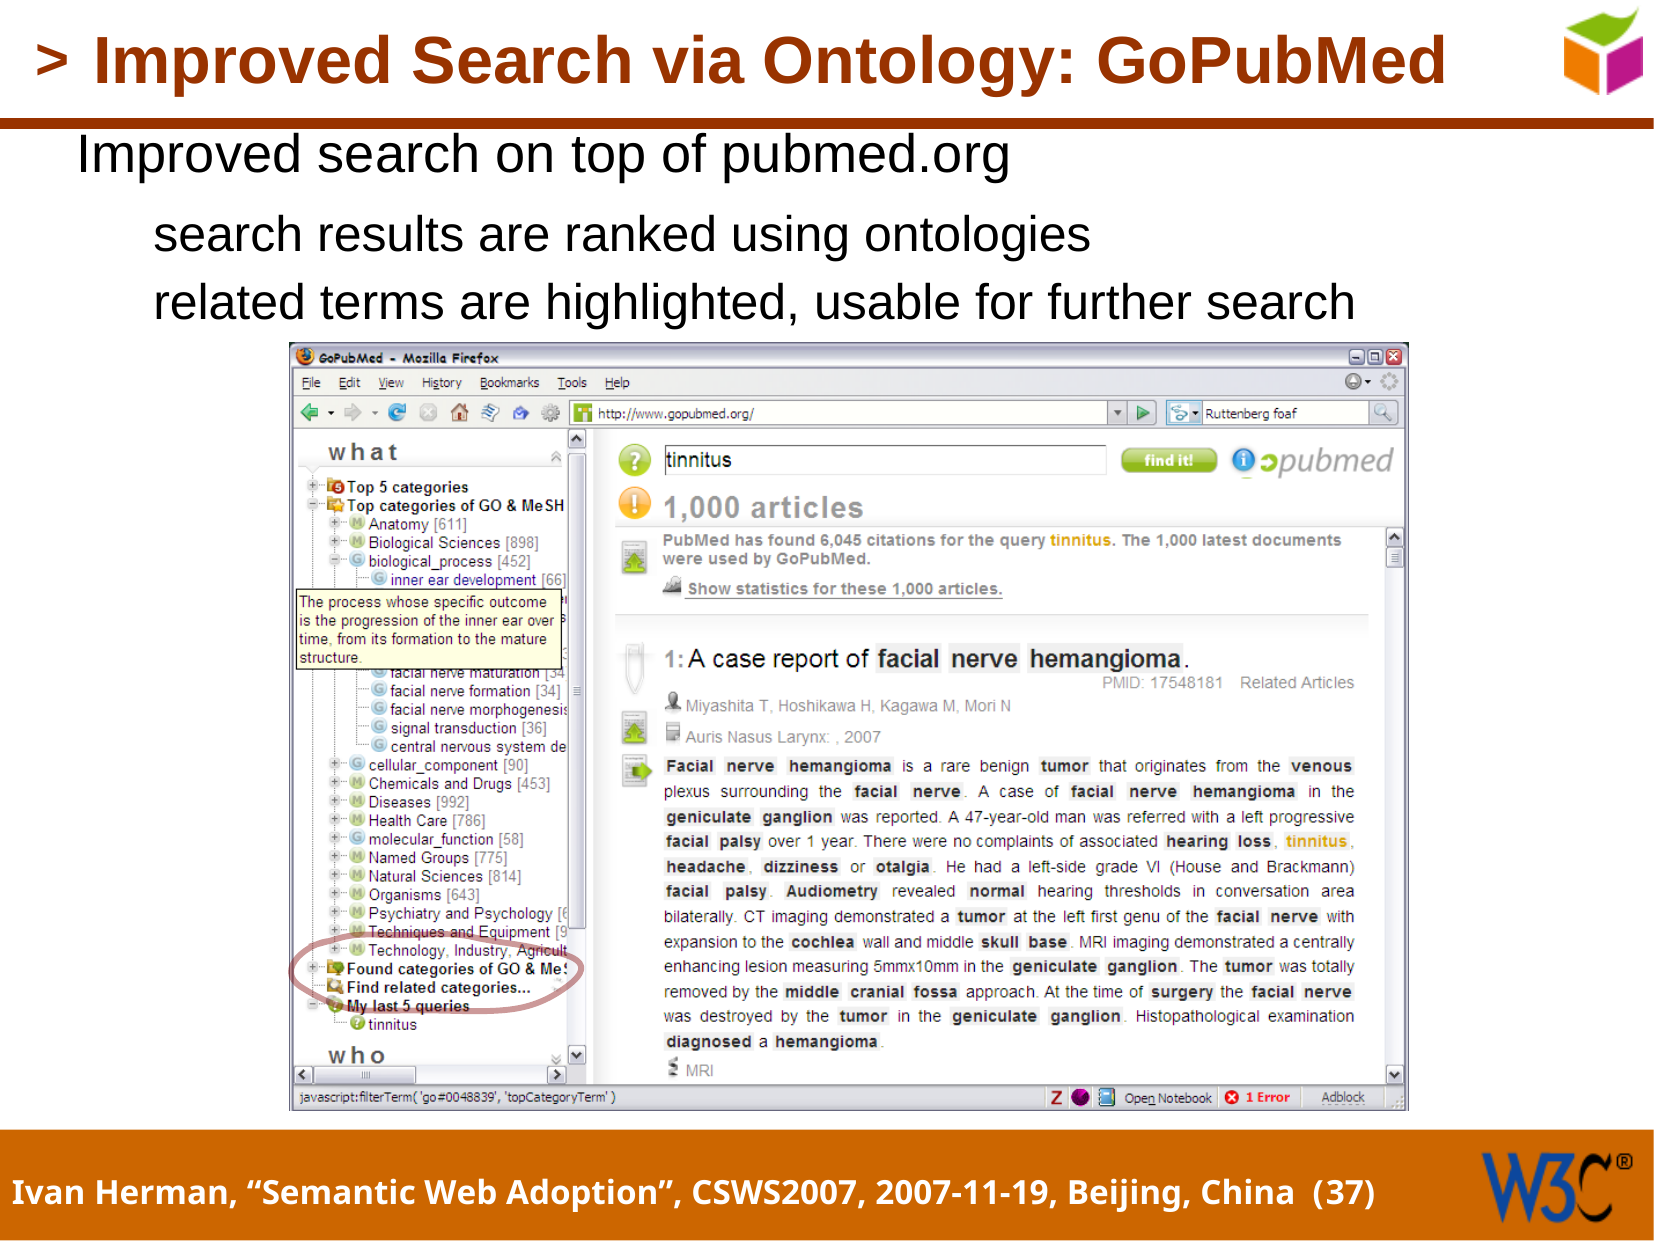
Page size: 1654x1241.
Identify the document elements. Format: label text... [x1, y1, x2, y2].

title Improved Search via Ontology: GoPubMed [93, 0, 1493, 119]
picture [1564, 5, 1643, 95]
list Improved search on top of pubmed.org search results are ranked using ontologies related terms are highlighted, usable for further search [58, 123, 1654, 686]
picture [289, 342, 1409, 1111]
picture [295, 938, 578, 1008]
picture [1477, 1149, 1639, 1228]
